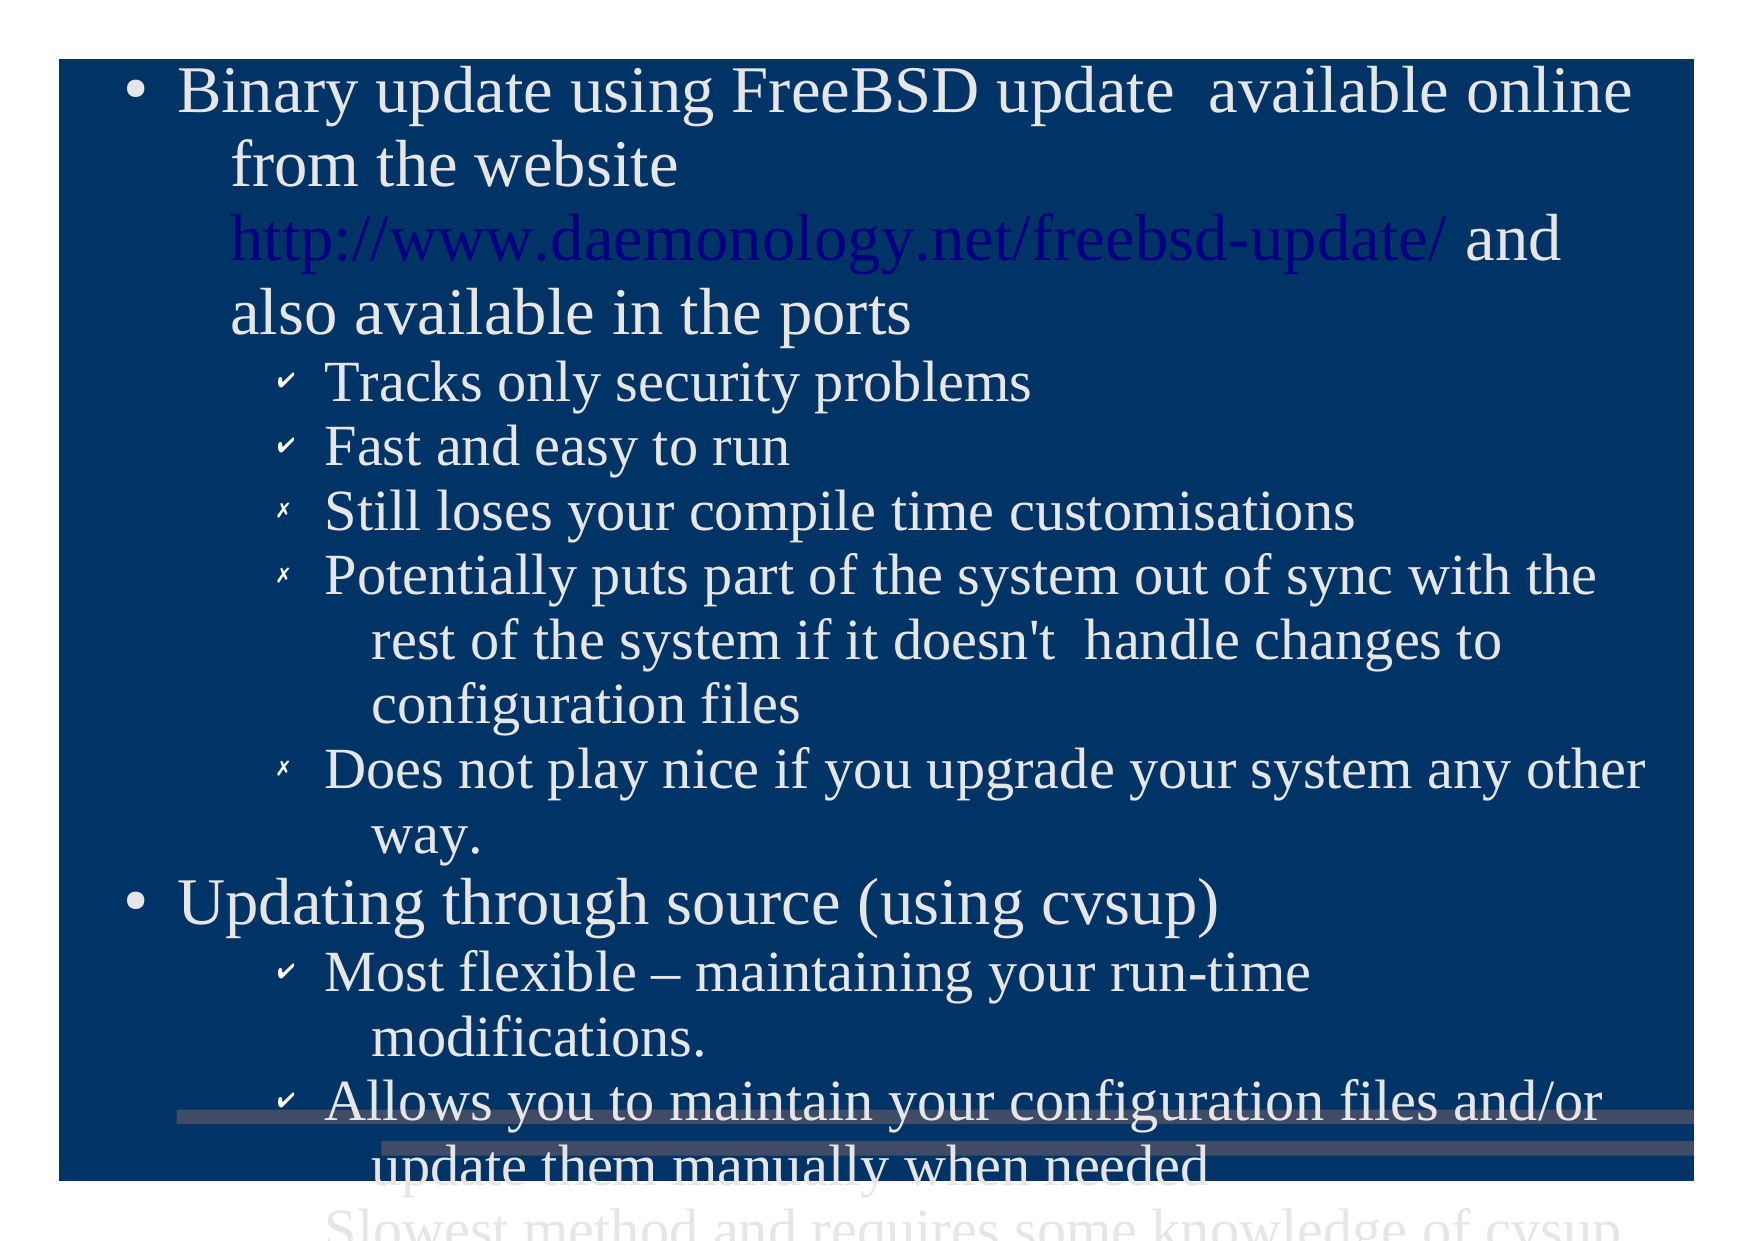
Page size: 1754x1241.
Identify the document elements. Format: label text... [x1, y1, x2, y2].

list Binary update using FreeBSD update available online from the websitehttp://www.daemonology.net/freebsd-update/ and also available in the ports Tracks only security problems Fast and easy to run Still loses your compile time customisations Potentially puts part of the system out of sync with the rest of the system if it doesn't handle changes to configuration files Does not play nice if you upgrade your system any other way. Updating through source (using cvsup) Most flexible – maintaining your run-time modifications. Allows you to maintain your configuration files and/or update them manually when needed Slowest method and requires some knowledge of cvsup [88, 52, 1654, 1132]
